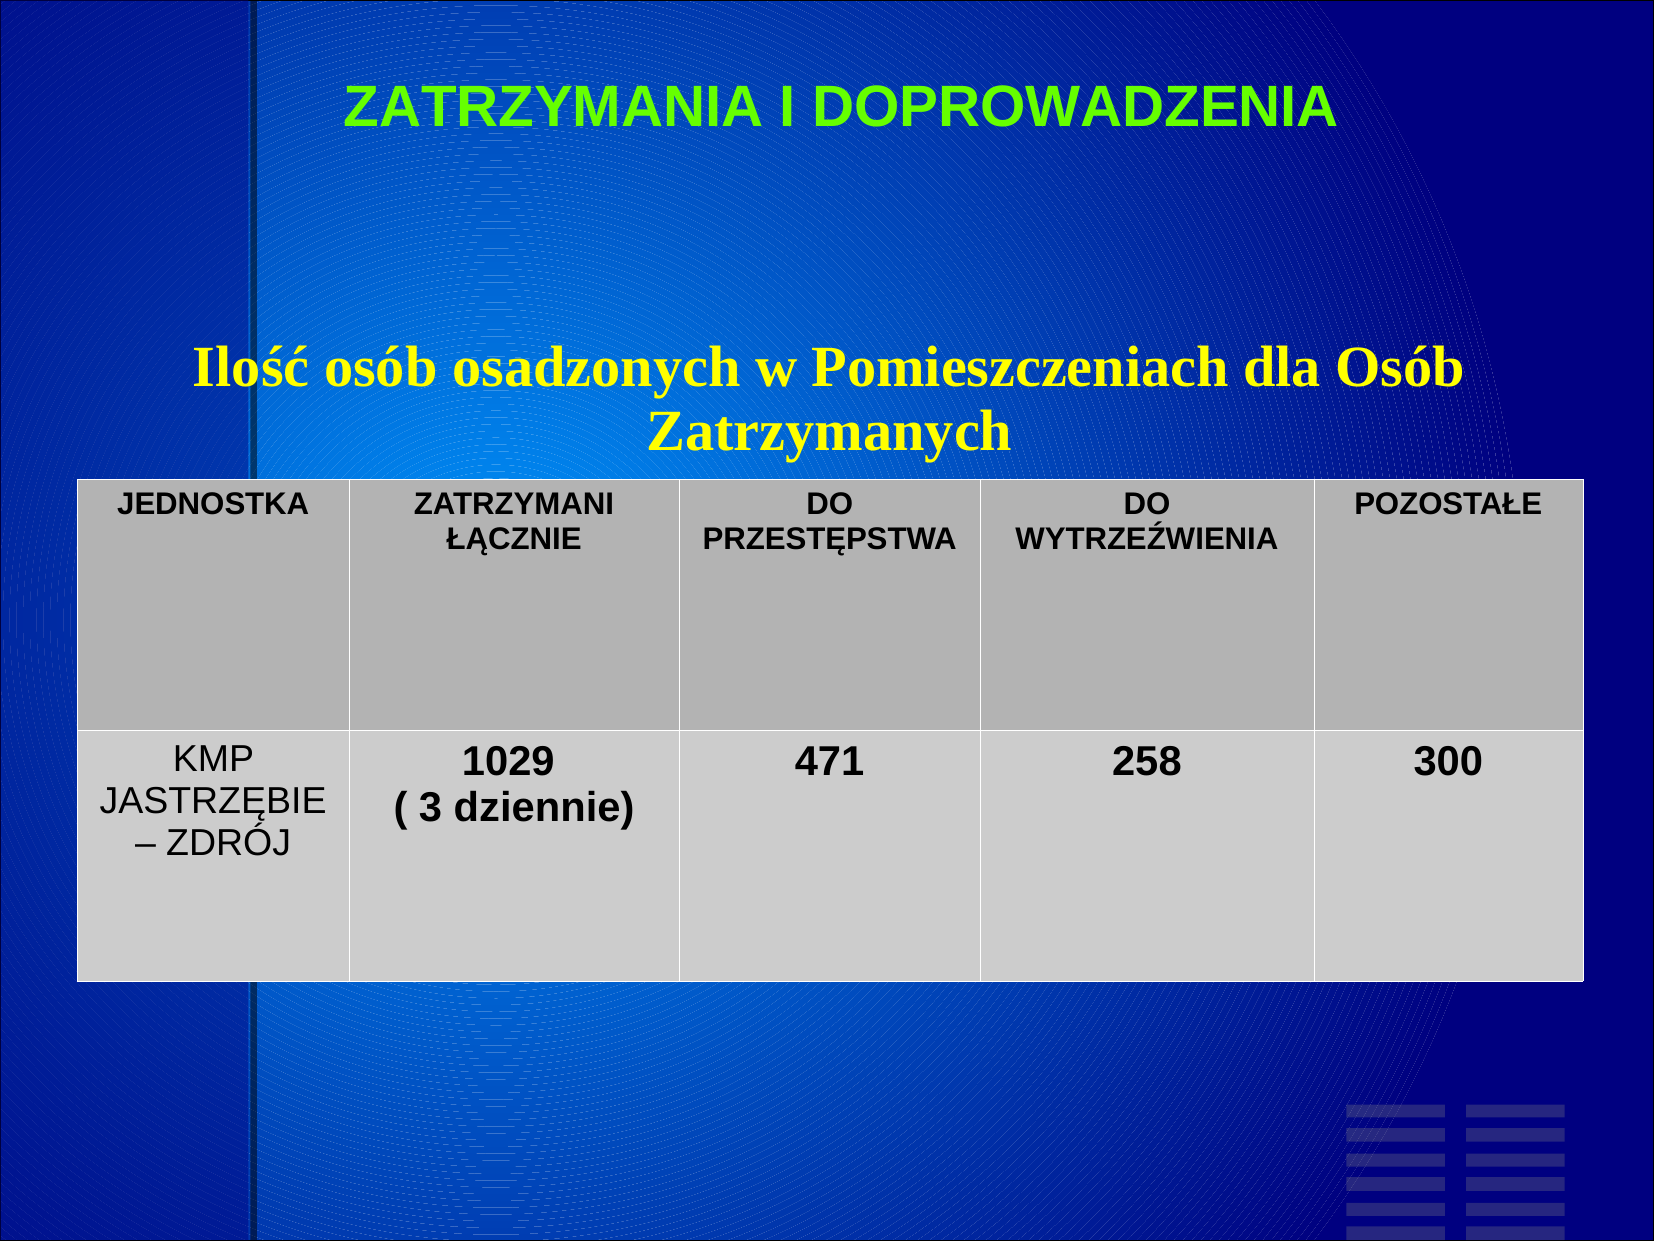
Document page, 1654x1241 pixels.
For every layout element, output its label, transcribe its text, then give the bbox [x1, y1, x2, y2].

table_header POZOSTAŁE [1315, 480, 1583, 730]
table_header JEDNOSTKA [78, 480, 349, 730]
table_header DO WYTRZEŹWIENIA [981, 480, 1314, 730]
table_cell 258 [981, 731, 1314, 981]
text_box ZATRZYMANIA I DOPROWADZENIA [147, 66, 1536, 148]
table_header ZATRZYMANI ŁĄCZNIE [350, 480, 679, 730]
table_cell 471 [680, 731, 980, 981]
table_header DO PRZESTĘPSTWA [680, 480, 980, 730]
text_box Ilość osób osadzonych w Pomieszczeniach dla Osób Zatrzymanych [93, 324, 1565, 473]
table_cell 300 [1315, 731, 1583, 981]
table_cell 1029 ( 3 dziennie) [350, 731, 679, 981]
table_cell KMP JASTRZĘBIE – ZDRÓJ [78, 731, 349, 981]
